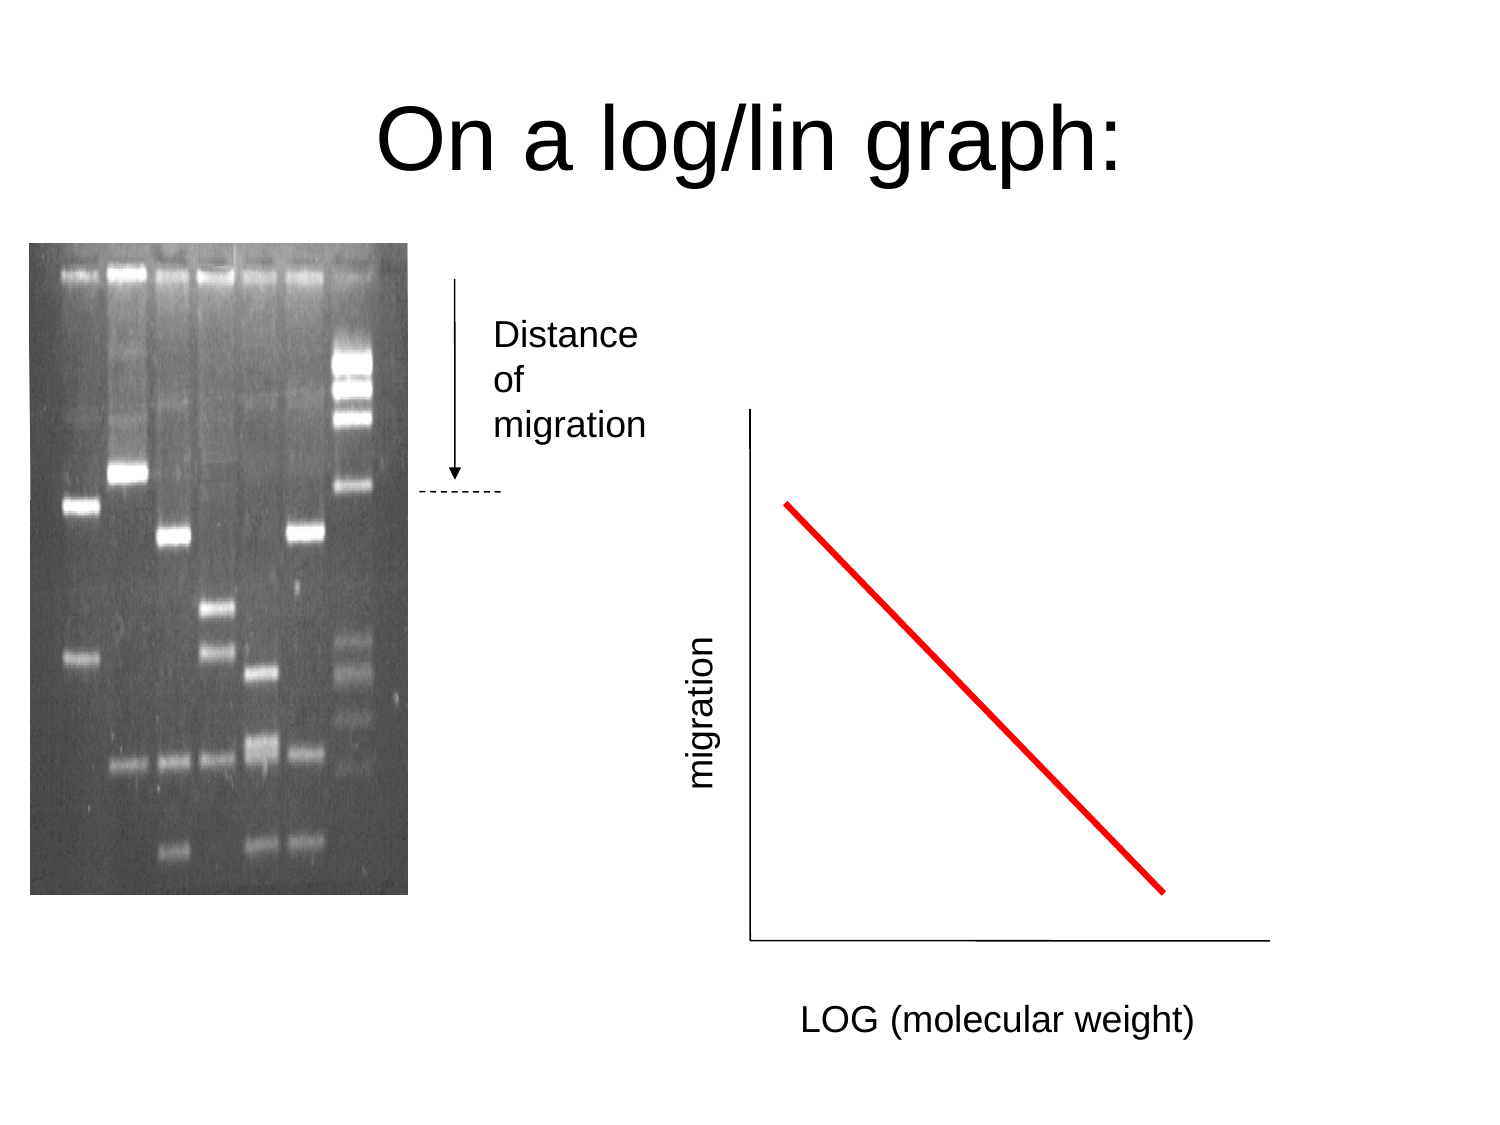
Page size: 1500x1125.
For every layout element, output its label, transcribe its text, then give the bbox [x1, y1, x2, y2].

text_box migration [667, 550, 728, 806]
title On a log/lin graph: [75, 45, 1426, 233]
picture [29, 243, 408, 896]
text_box LOG (molecular weight) [785, 987, 1270, 1049]
text_box Distance of migration [478, 302, 691, 454]
